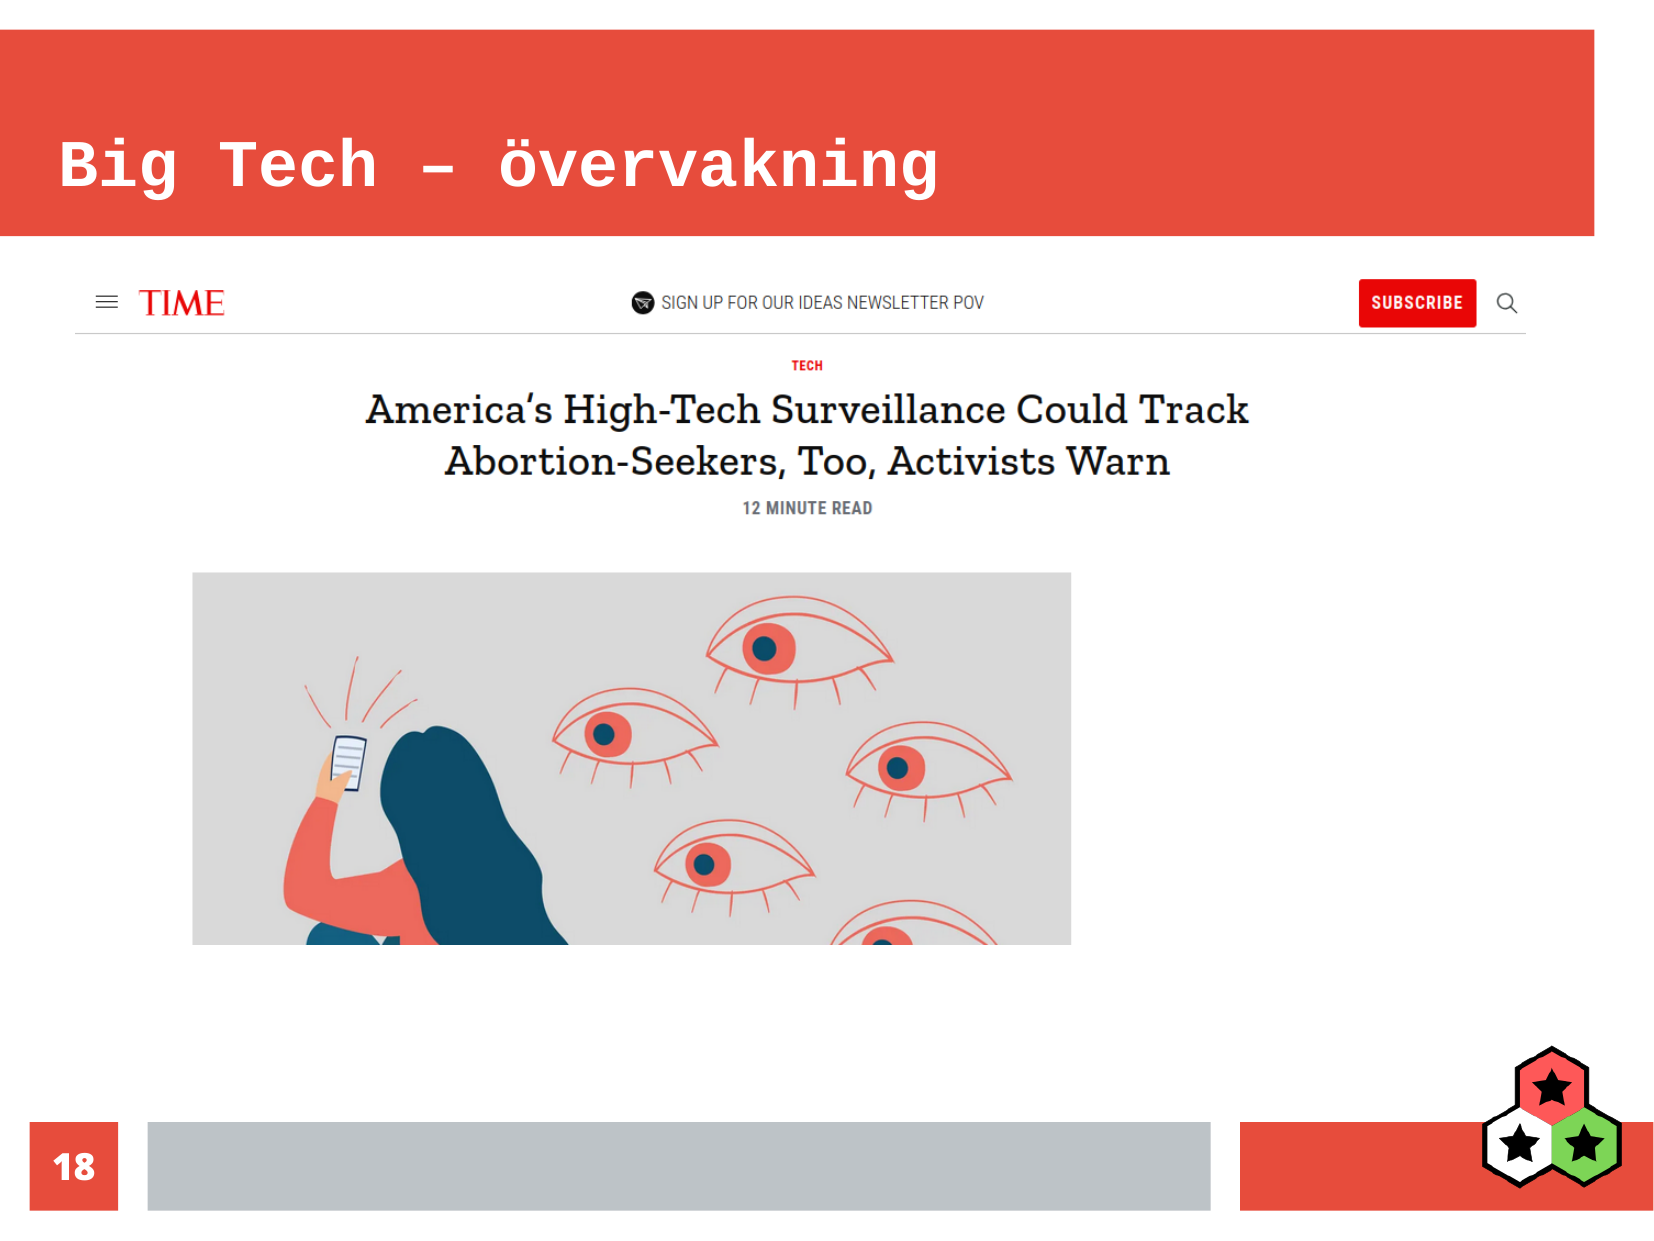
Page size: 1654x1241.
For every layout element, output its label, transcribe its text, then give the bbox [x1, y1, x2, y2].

picture [1463, 1028, 1640, 1205]
title Big Tech – övervakning [59, 59, 1595, 207]
picture [75, 277, 1526, 946]
